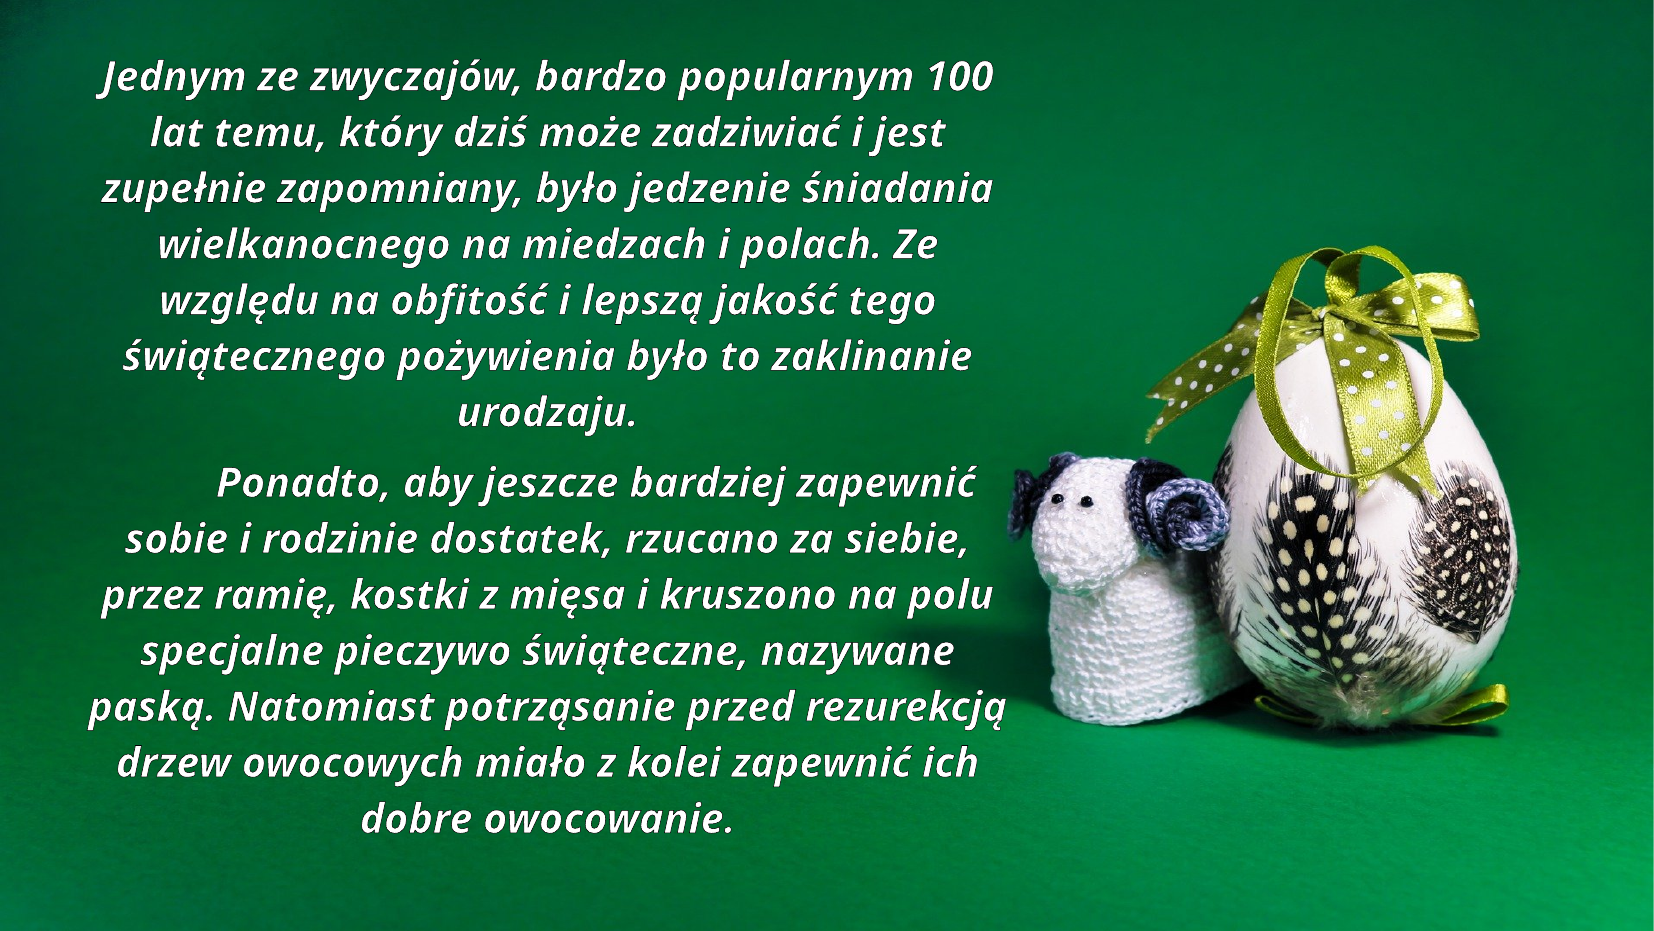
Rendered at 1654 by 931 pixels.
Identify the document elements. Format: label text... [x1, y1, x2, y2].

picture [0, 0, 1654, 931]
list Jednym ze zwyczajów, bardzo popularnym 100 lat temu, który dziś może zadziwiać i jest zupełnie zapomniany, było jedzenie śniadania wielkanocnego na miedzach i polach. Ze względu na obfitość i lepszą jakość tego świątecznego pożywienia było to zaklinanie urodzaju. Ponadto, aby jeszcze bardziej zapewnić sobie i rodzinie dostatek, rzucano za siebie, przez ramię, kostki z mięsa i kruszono na polu specjalne pieczywo świąteczne, nazywane paską. Natomiast potrząsanie przed rezurekcją drzew owocowych miało z kolei zapewnić ich dobre owocowanie. [79, 46, 1009, 852]
